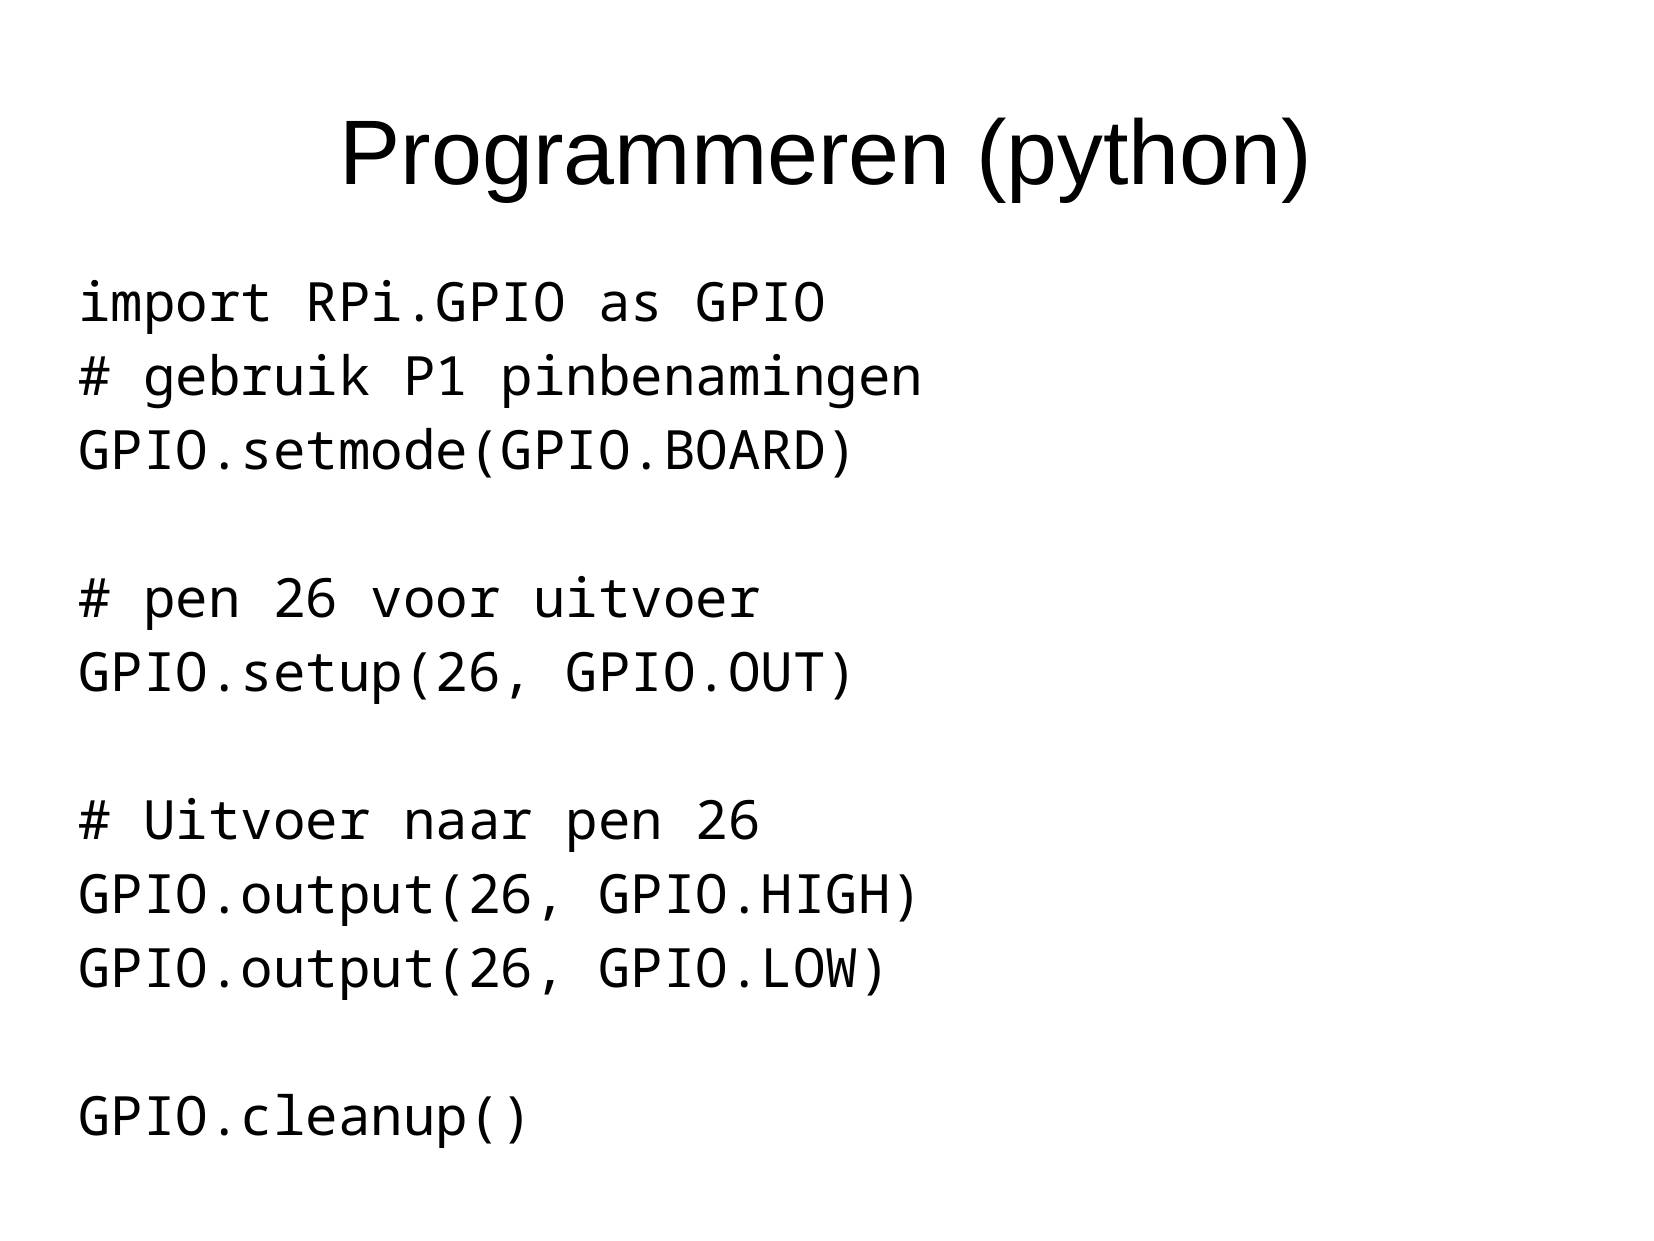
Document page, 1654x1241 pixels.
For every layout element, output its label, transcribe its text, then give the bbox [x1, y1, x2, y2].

text_box import RPi.GPIO as GPIO # gebruik P1 pinbenamingen GPIO.setmode(GPIO.BOARD) # pen 26 voor uitvoer GPIO.setup(26, GPIO.OUT) # Uitvoer naar pen 26 GPIO.output(26, GPIO.HIGH) GPIO.output(26, GPIO.LOW) GPIO.cleanup() [63, 256, 1513, 1076]
title Programmeren (python) [82, 49, 1571, 257]
